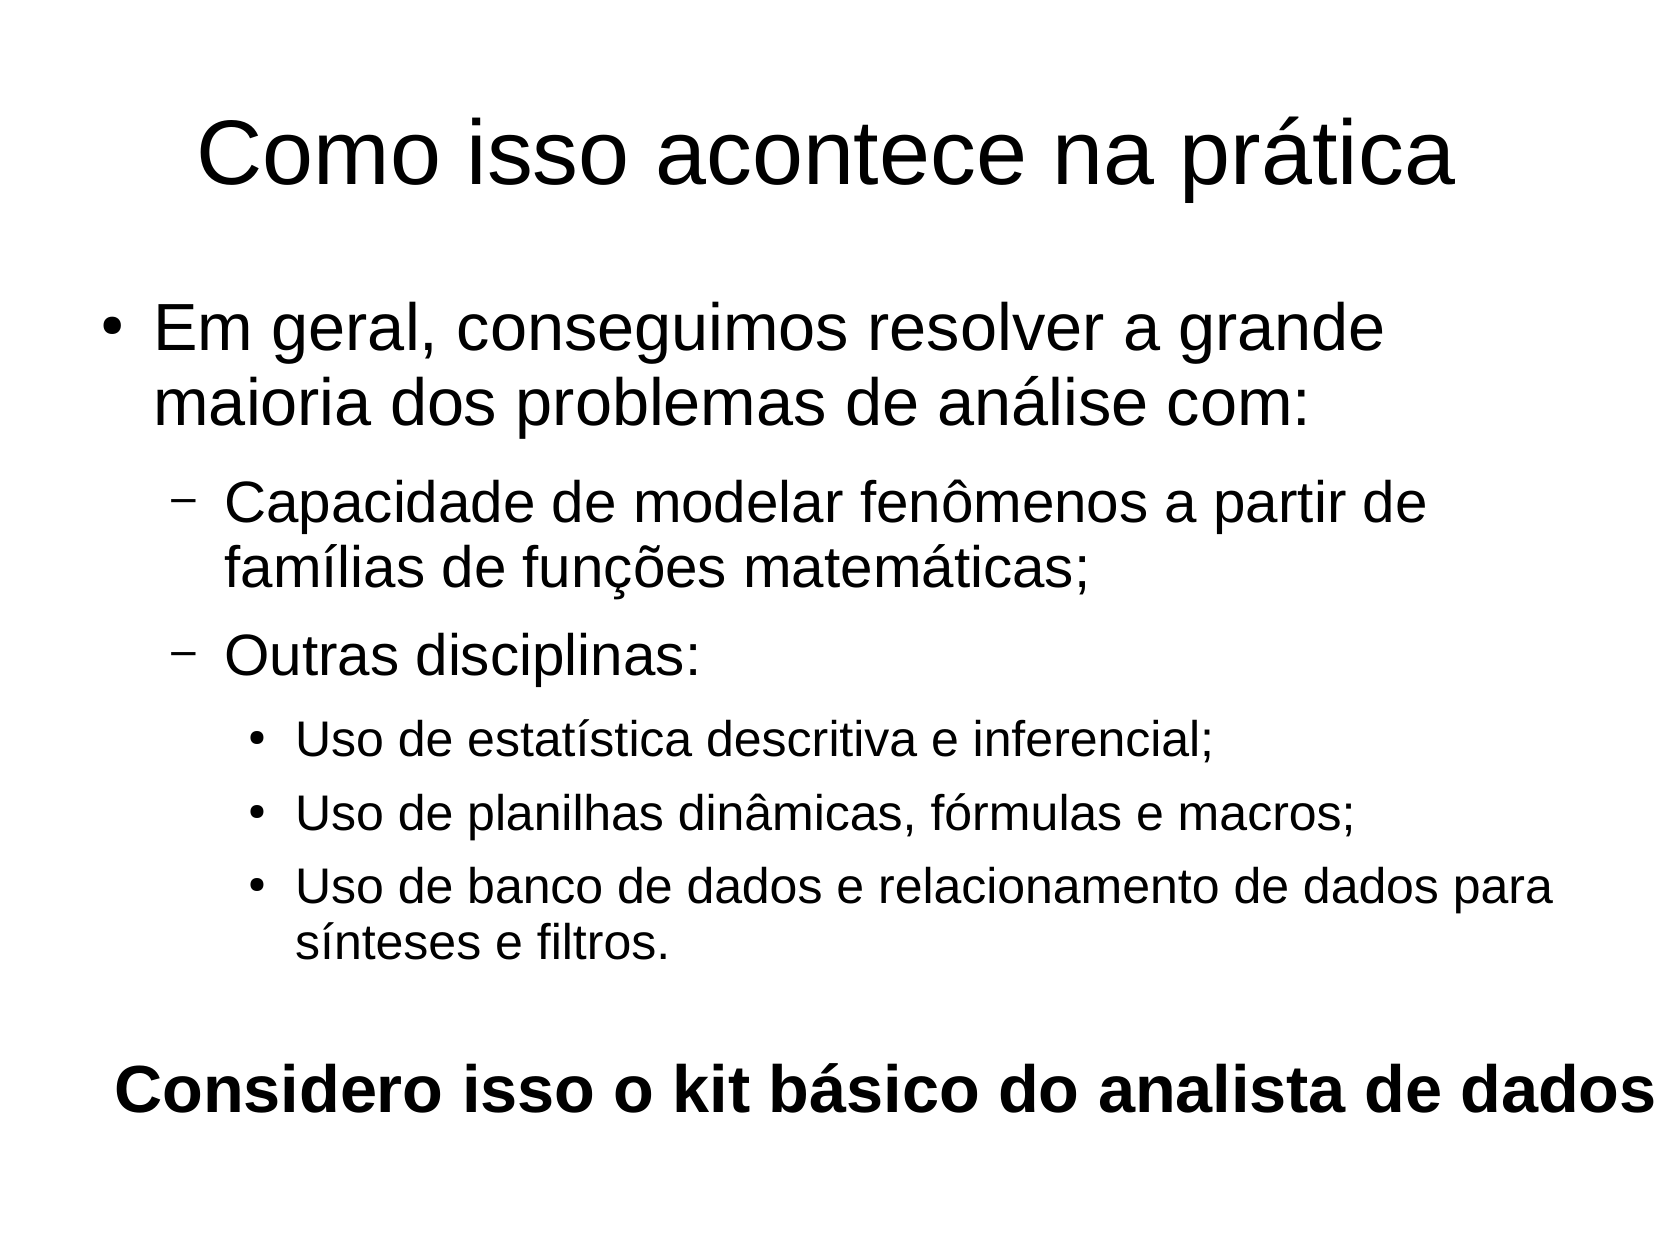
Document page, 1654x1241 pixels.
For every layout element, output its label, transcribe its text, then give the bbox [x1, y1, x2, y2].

title Como isso acontece na prática [82, 49, 1571, 257]
list Em geral, conseguimos resolver a grande maioria dos problemas de análise com: Capacidade de modelar fenômenos a partir de famílias de funções matemáticas; Outras disciplinas: Uso de estatística descritiva e inferencial; Uso de planilhas dinâmicas, fórmulas e macros; Uso de banco de dados e relacionamento de dados para sínteses e filtros. [82, 290, 1571, 1010]
text_box Considero isso o kit básico do analista de dados! [99, 1044, 1501, 1134]
